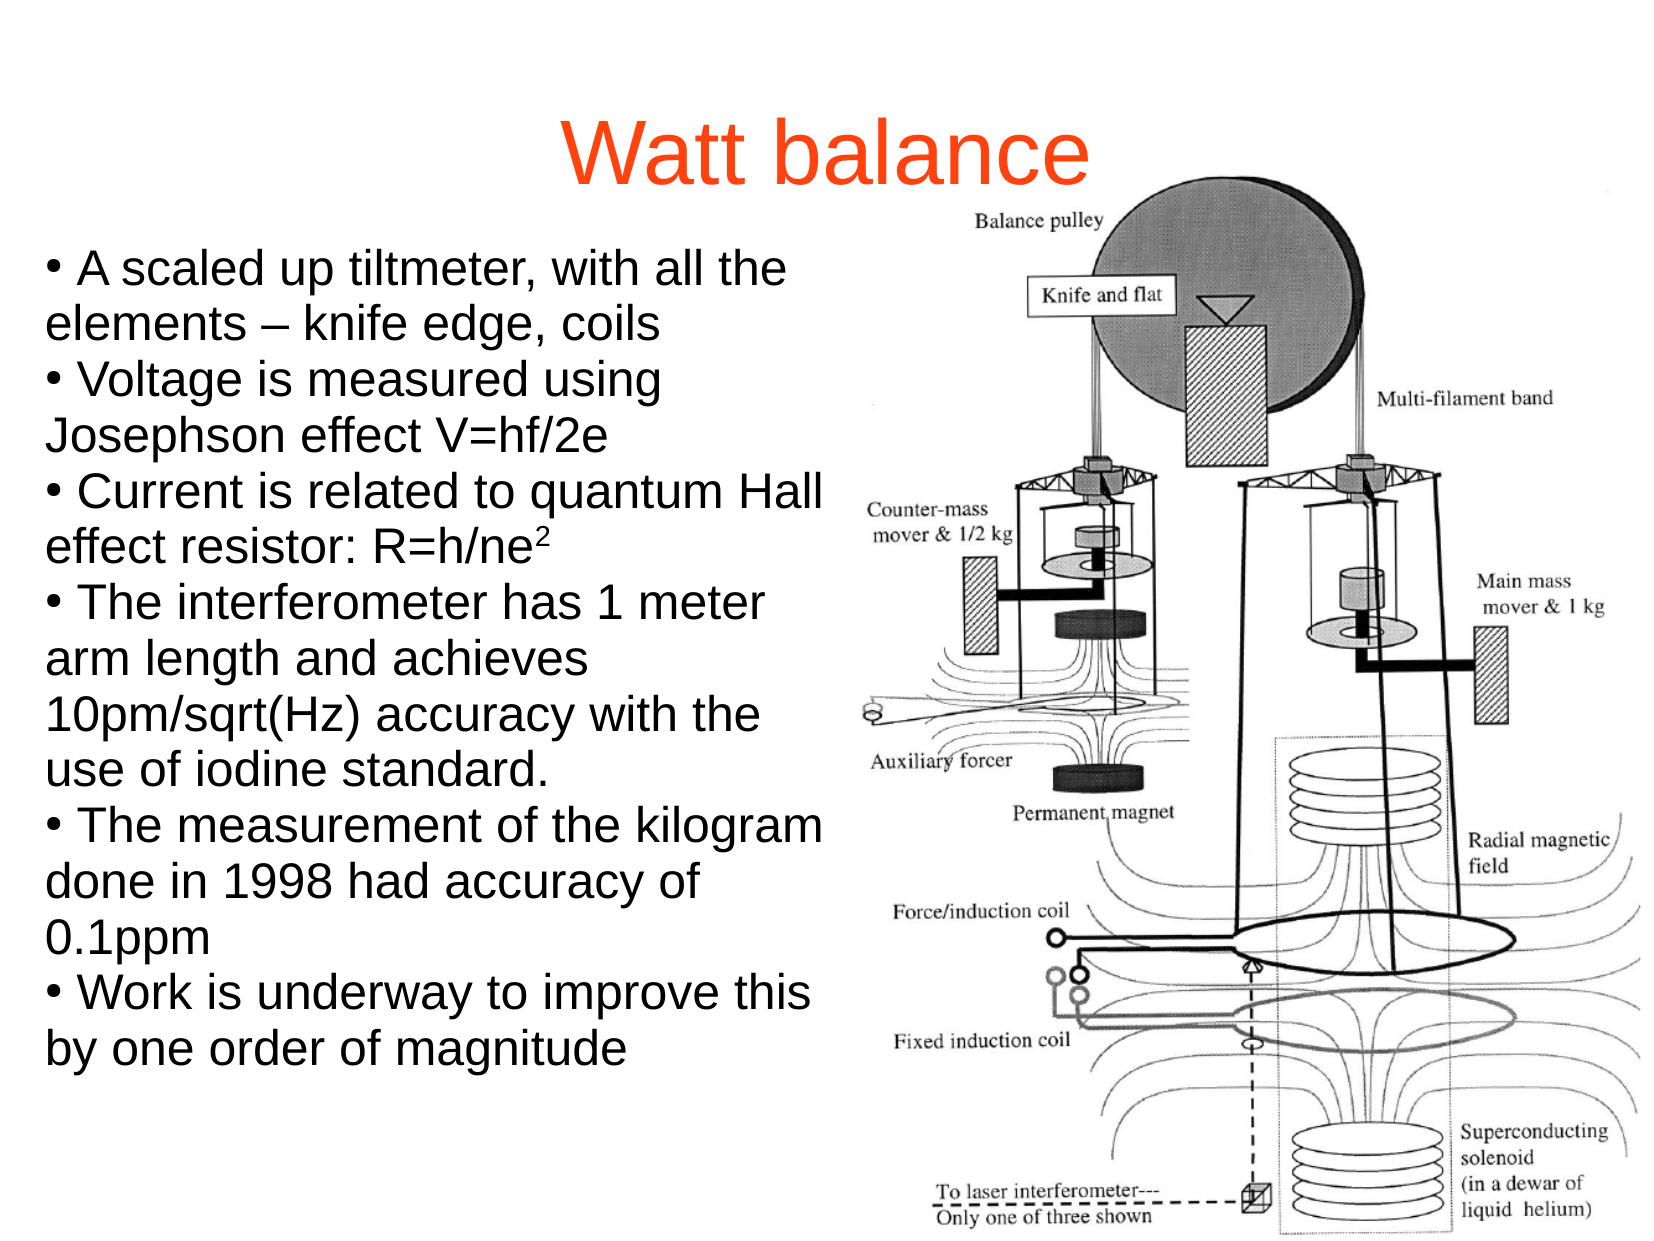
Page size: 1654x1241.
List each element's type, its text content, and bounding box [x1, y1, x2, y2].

title Watt balance [82, 49, 1571, 257]
text_box A scaled up tiltmeter, with all the elements – knife edge, coils Voltage is measured using Josephson effect V=hf/2e Current is related to quantum Hall effect resistor: R=h/ne2 The interferometer has 1 meter arm length and achieves 10pm/sqrt(Hz) accuracy with the use of iodine standard. The measurement of the kilogram done in 1998 had accuracy of 0.1ppm Work is underway to improve this by one order of magnitude [30, 232, 863, 1086]
picture [855, 172, 1654, 1241]
